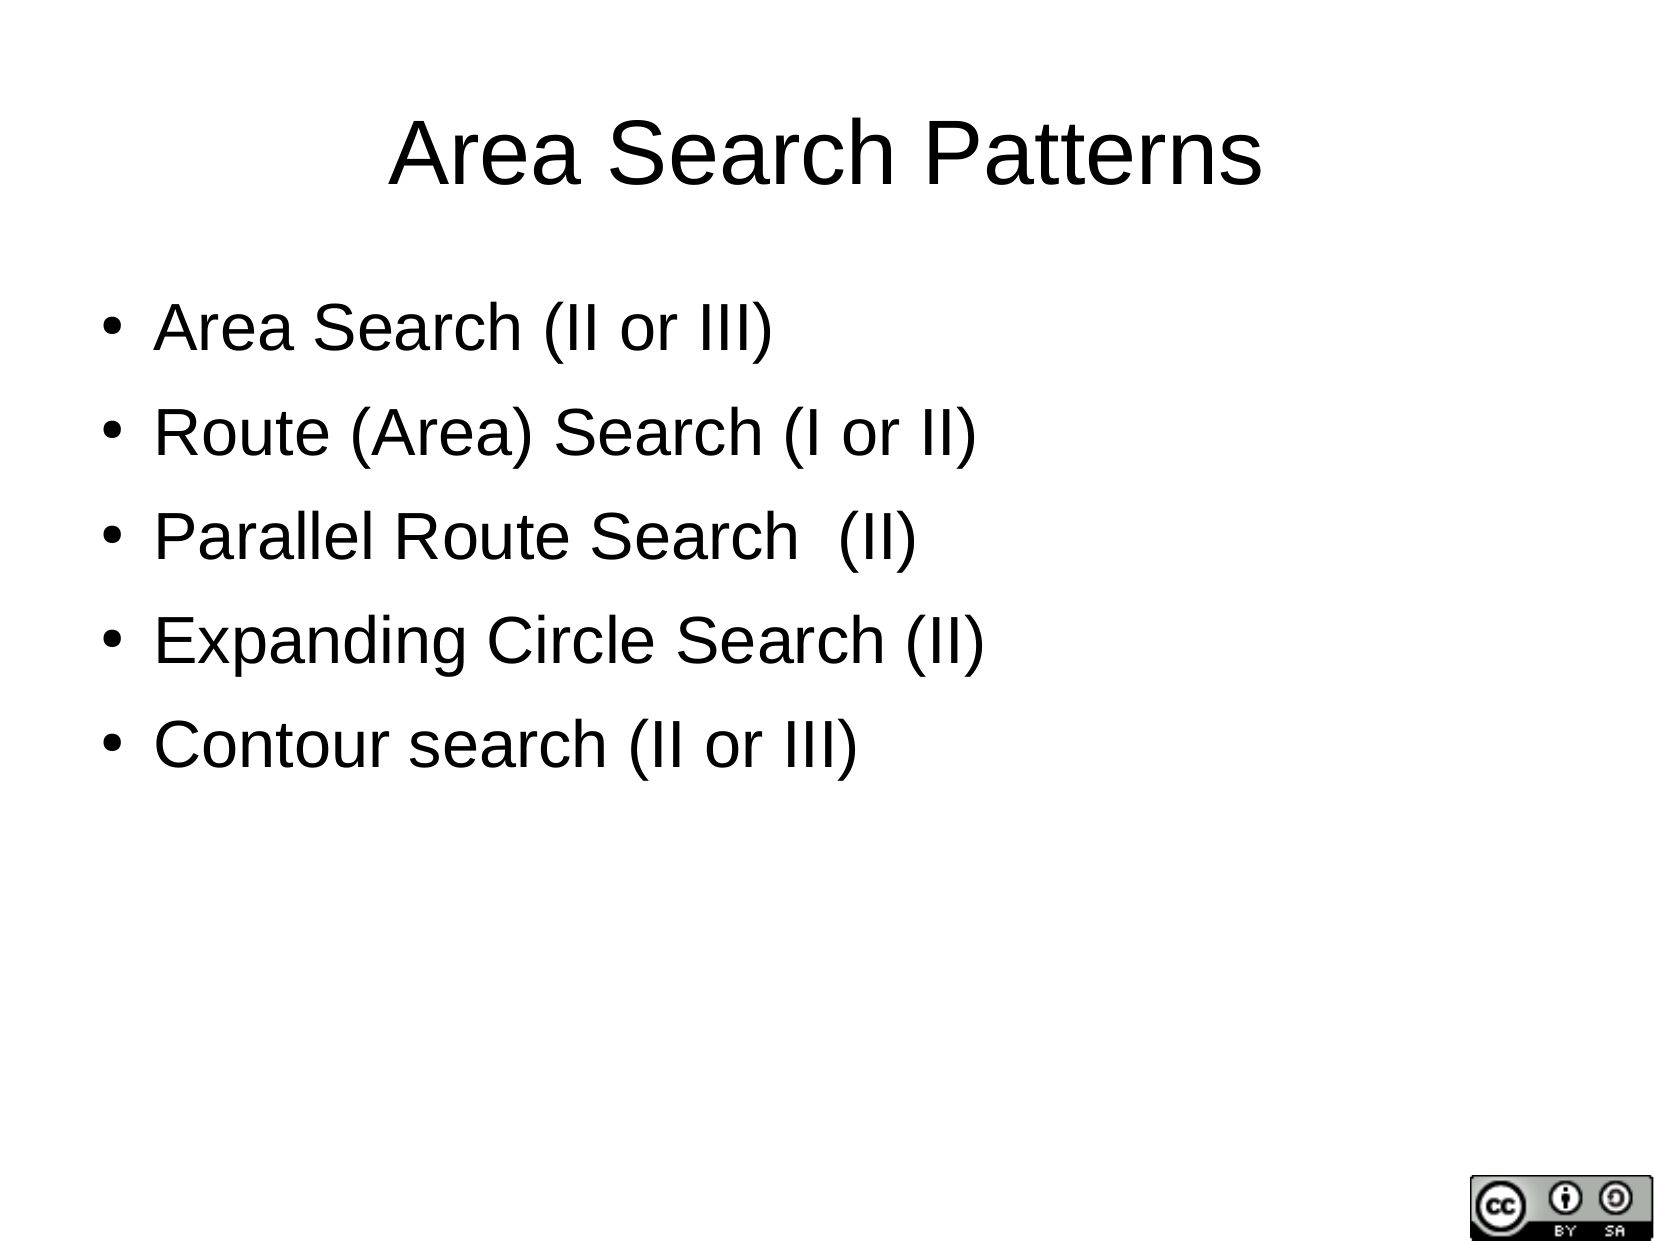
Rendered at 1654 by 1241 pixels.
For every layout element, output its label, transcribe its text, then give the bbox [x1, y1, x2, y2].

picture [1470, 1175, 1654, 1241]
title Area Search Patterns [82, 49, 1571, 257]
list Area Search (II or III) Route (Area) Search (I or II) Parallel Route Search (II) Expanding Circle Search (II) Contour search (II or III) [82, 290, 1571, 1010]
